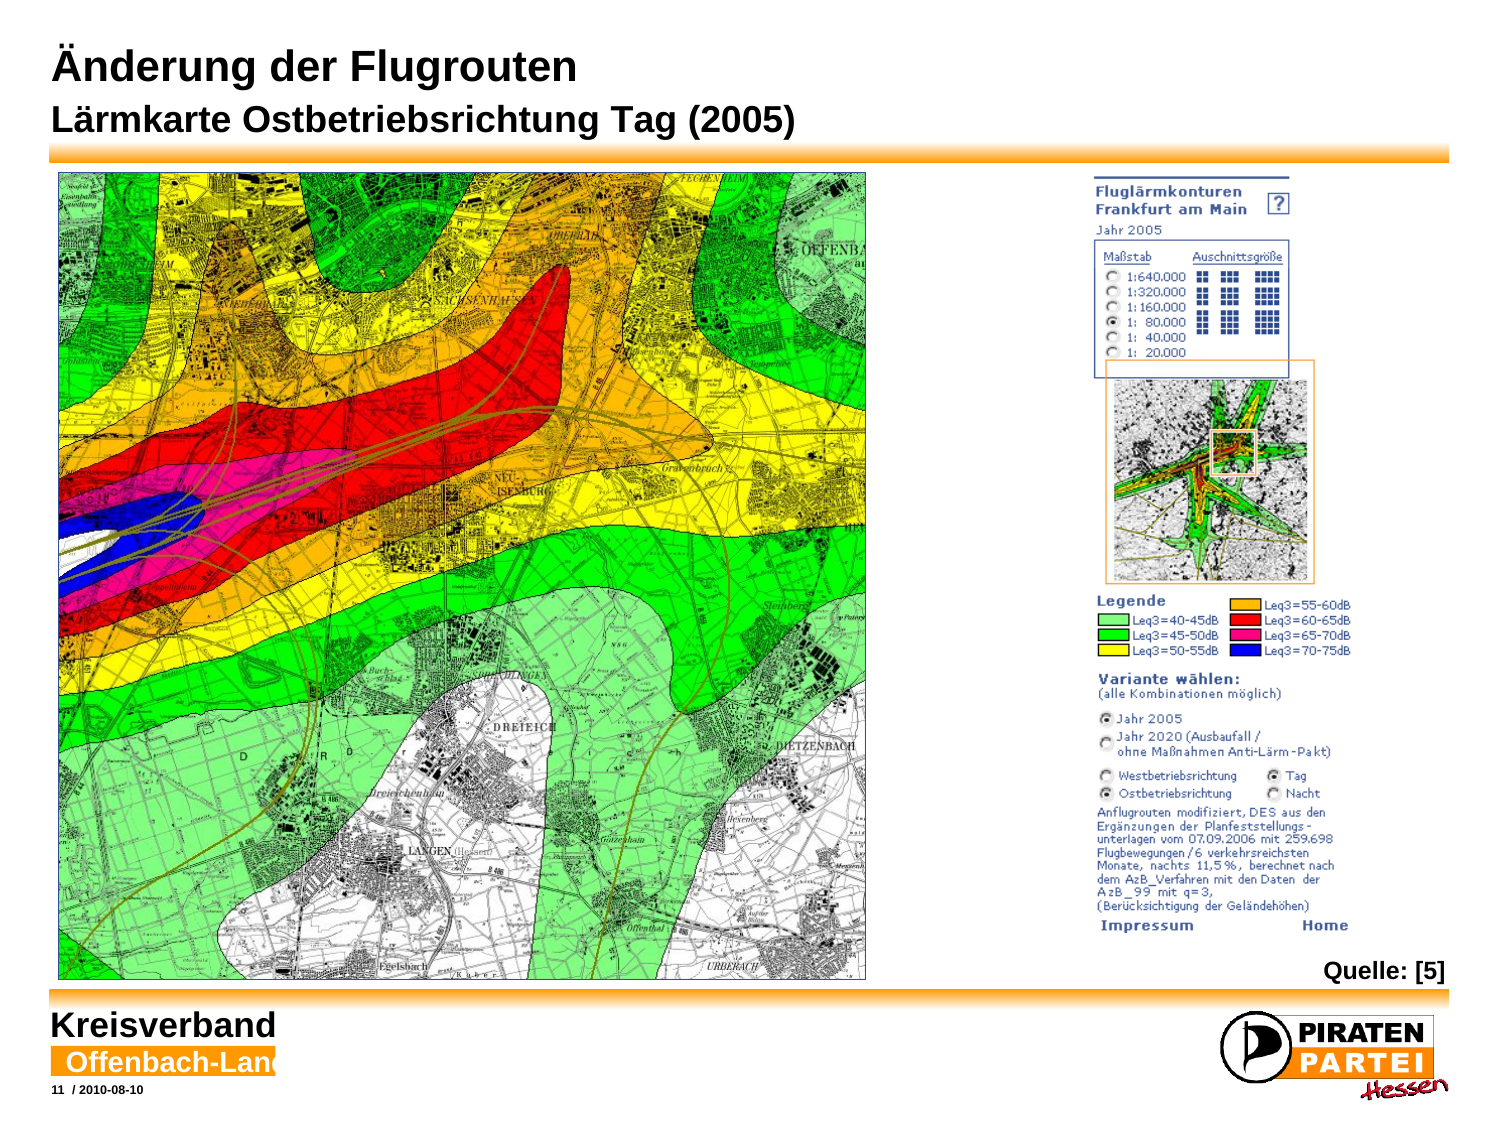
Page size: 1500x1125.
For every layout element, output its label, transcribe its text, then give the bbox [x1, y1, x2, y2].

picture [54, 167, 870, 984]
title Änderung der Flugrouten Lärmkarte Ostbetriebsrichtung Tag (2005) [50, 36, 1450, 141]
text_box Quelle: [5] [1308, 947, 1461, 993]
picture [1084, 174, 1358, 933]
